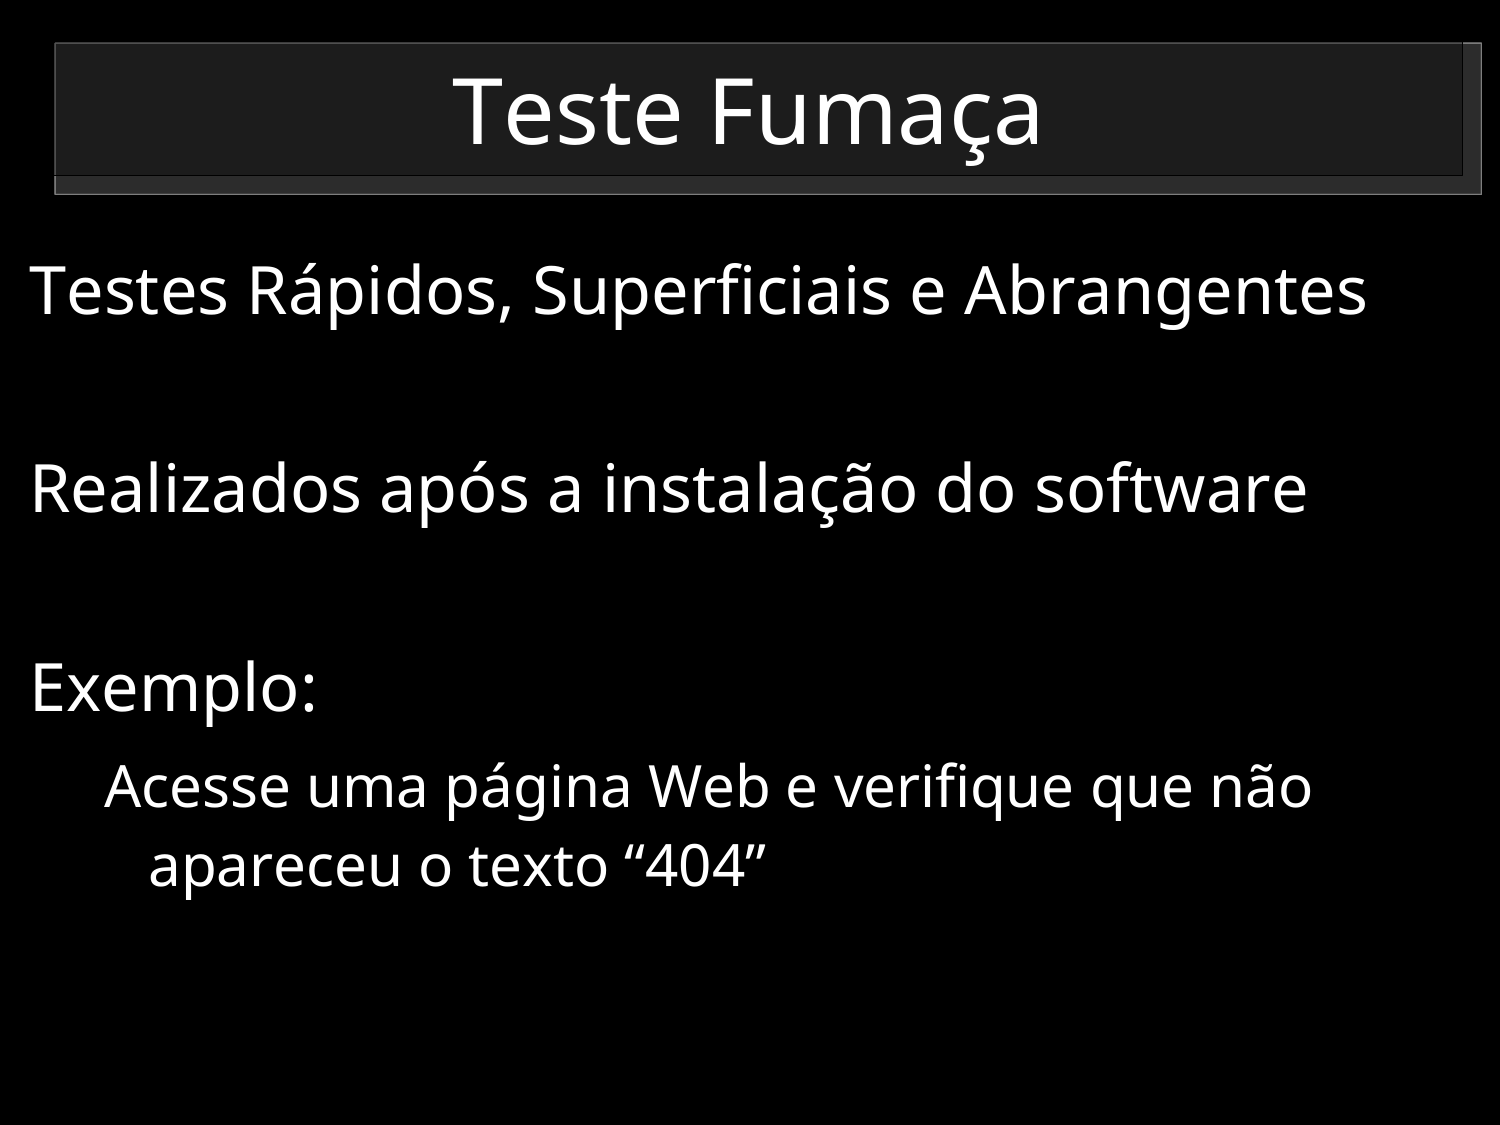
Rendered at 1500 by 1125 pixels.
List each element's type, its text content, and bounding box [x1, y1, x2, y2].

list Testes Rápidos, Superficiais e Abrangentes Realizados após a instalação do software Exemplo: Acesse uma página Web e verifique que não apareceu o texto “404” [29, 243, 1469, 1073]
title Teste Fumaça [29, 38, 1469, 180]
